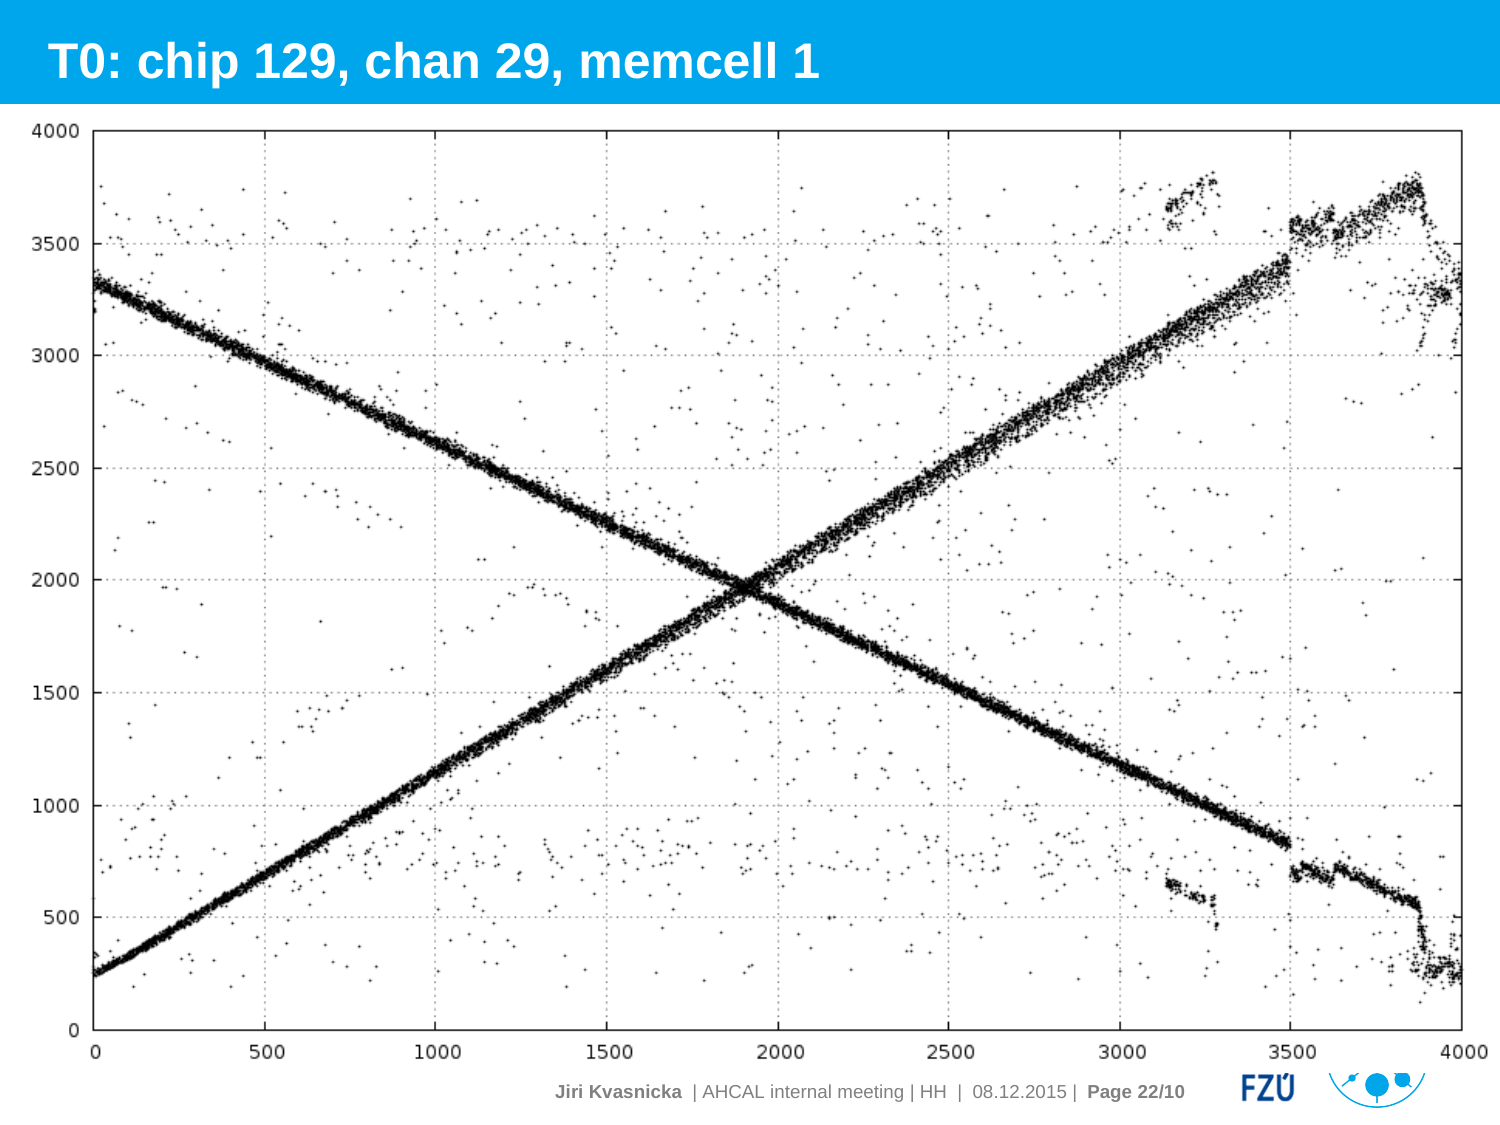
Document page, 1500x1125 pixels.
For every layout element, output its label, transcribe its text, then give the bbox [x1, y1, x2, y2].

picture [0, 105, 1500, 1110]
title T0: chip 129, chan 29, memcell 1 [47, 16, 1446, 104]
